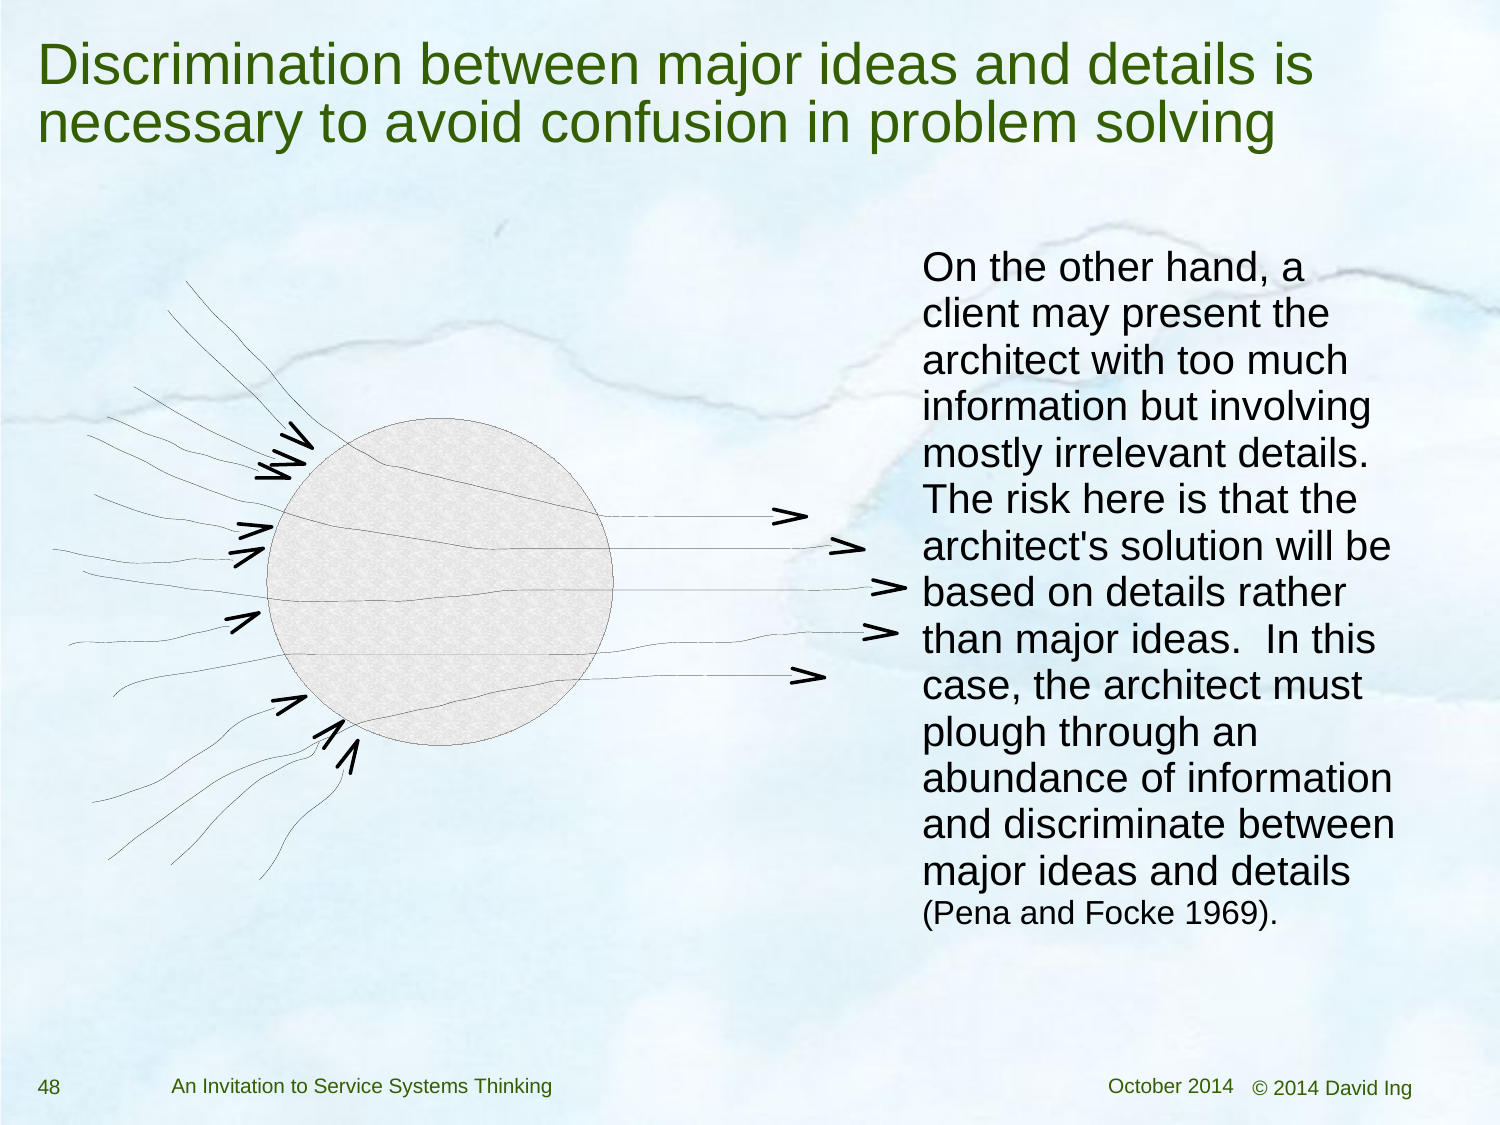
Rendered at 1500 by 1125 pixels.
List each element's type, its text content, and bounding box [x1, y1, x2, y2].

text_box [285, 654, 596, 724]
text_box [266, 513, 614, 601]
text_box On the other hand, a client may present the architect with too much information but involving mostly irrelevant details. The risk here is that the architect's solution will be based on details rather than major ideas. In this case, the architect must plough through an abundance of information and discriminate between major ideas and details (Pena and Focke 1969). [907, 236, 1418, 947]
text_box [267, 590, 613, 654]
title Discrimination between major ideas and details is necessary to avoid confusion in problem solving [37, 37, 1463, 162]
text_box [284, 444, 610, 549]
text_box [356, 680, 579, 746]
text_box [348, 418, 598, 514]
picture [0, 0, 1500, 1125]
